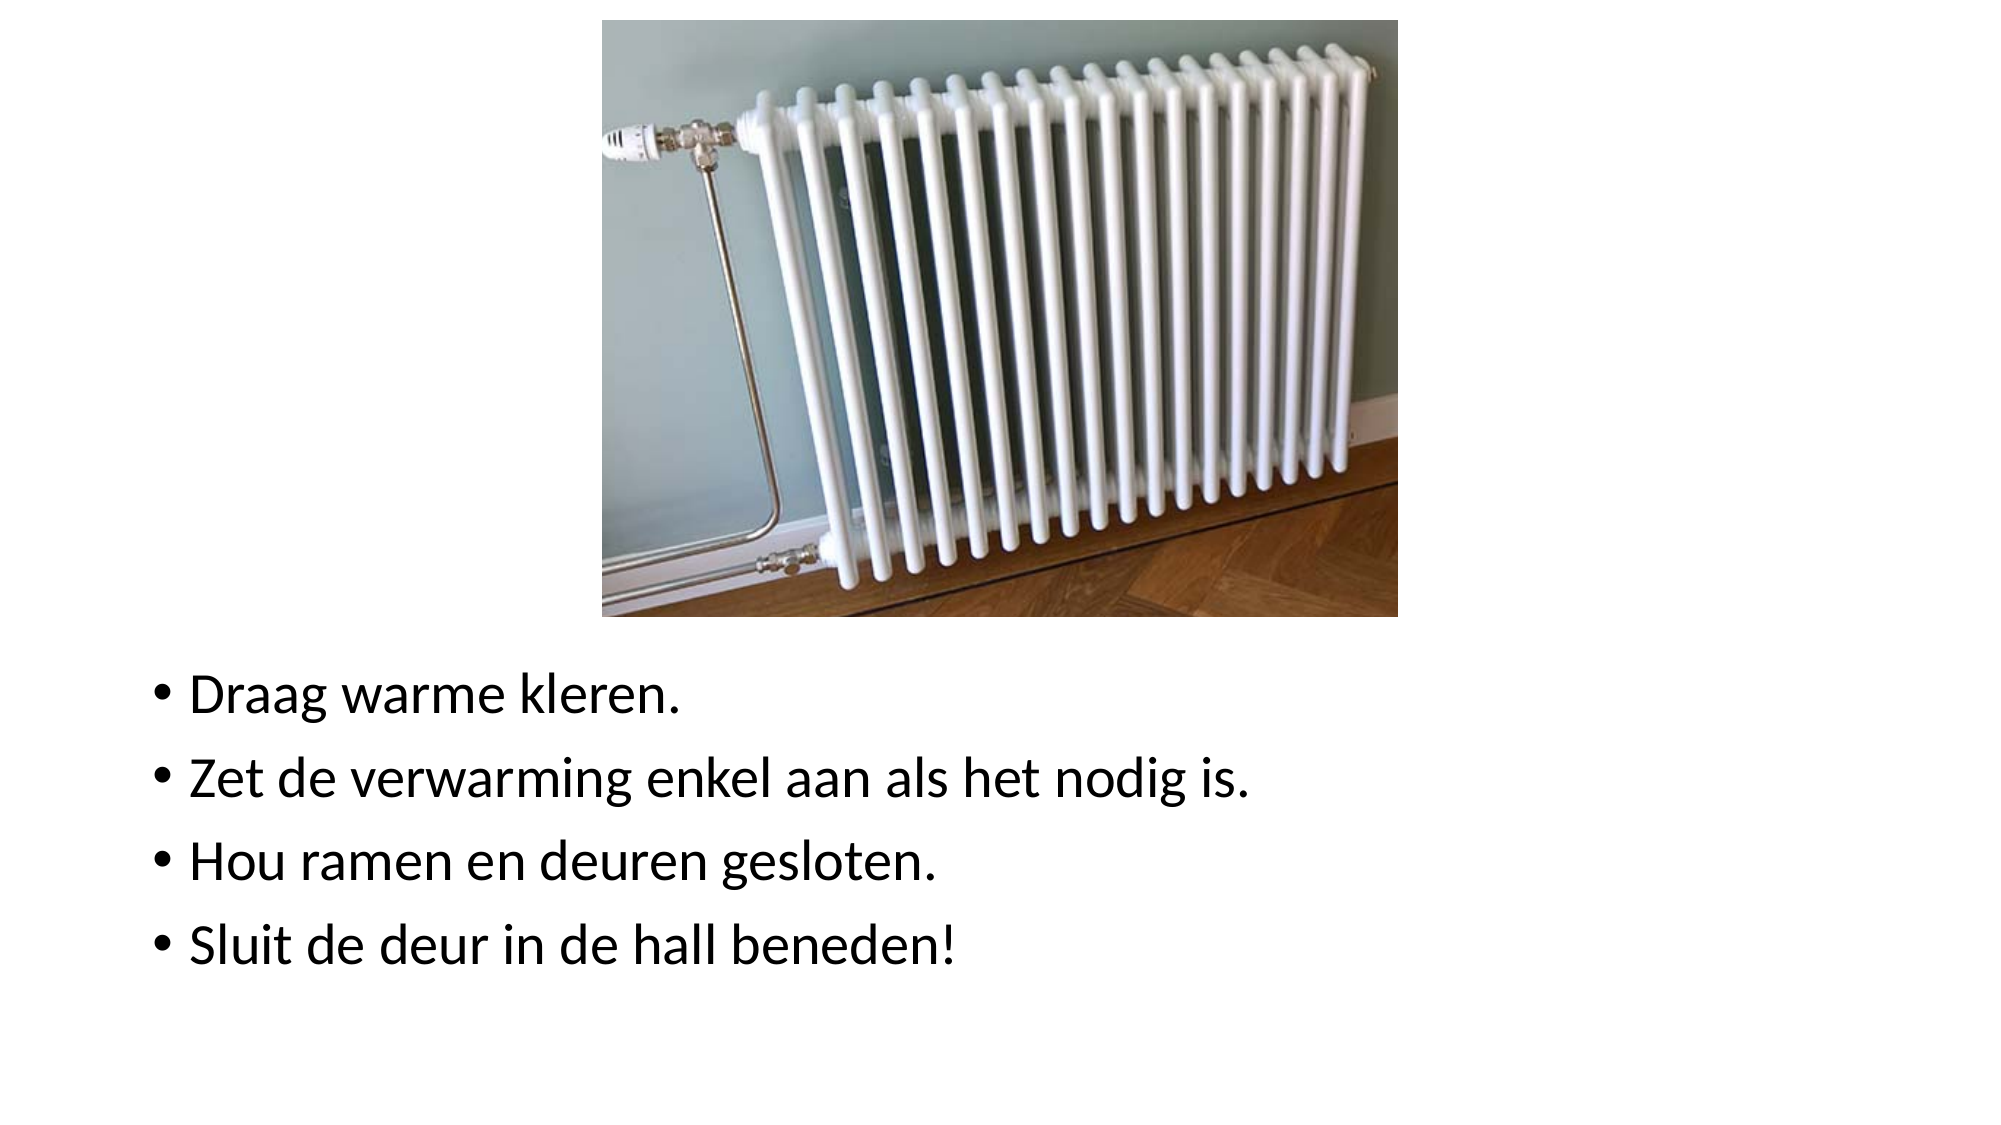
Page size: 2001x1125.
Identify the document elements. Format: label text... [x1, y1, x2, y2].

list Draag warme kleren. Zet de verwarming enkel aan als het nodig is. Hou ramen en deuren gesloten. Sluit de deur in de hall beneden! [137, 655, 1863, 1014]
picture [602, 20, 1398, 617]
